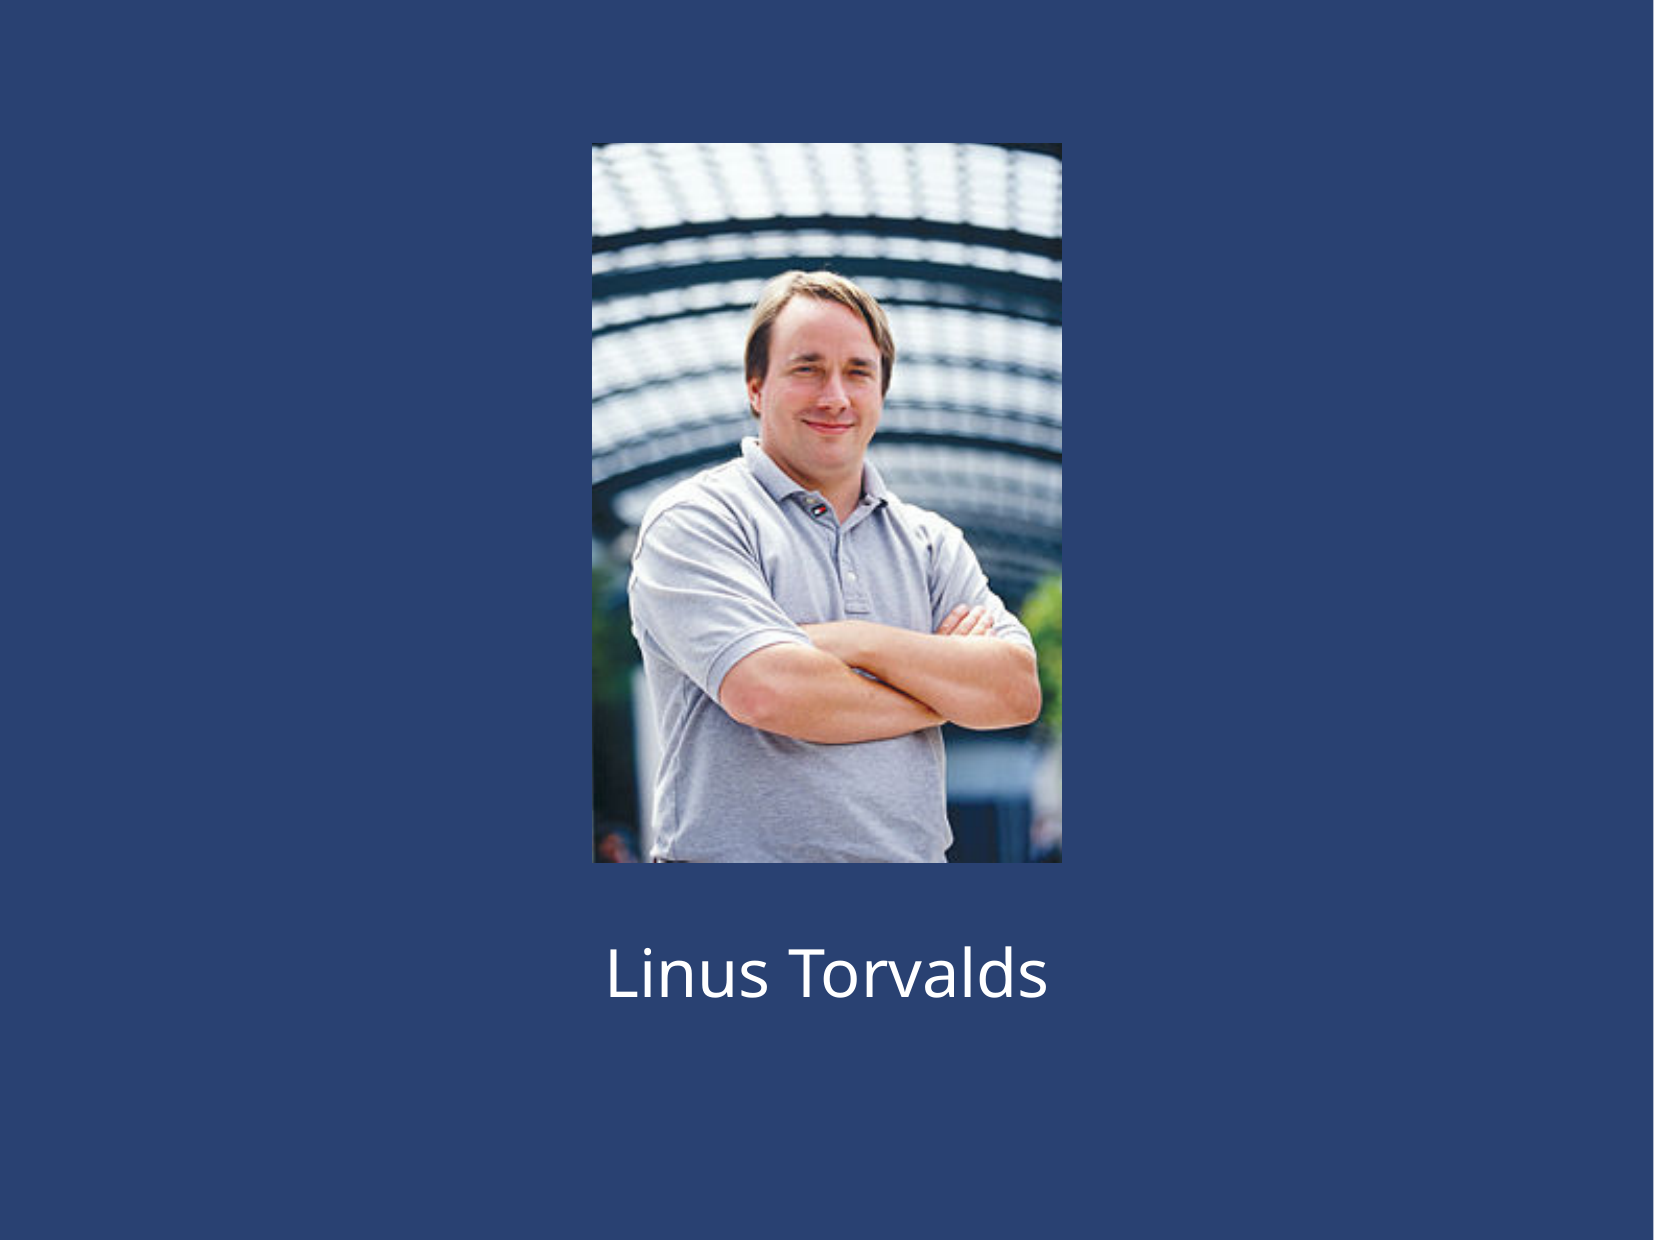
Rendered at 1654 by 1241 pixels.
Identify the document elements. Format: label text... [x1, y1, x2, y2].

picture [592, 143, 1062, 825]
subtitle Linus Torvalds [121, 825, 1534, 1119]
